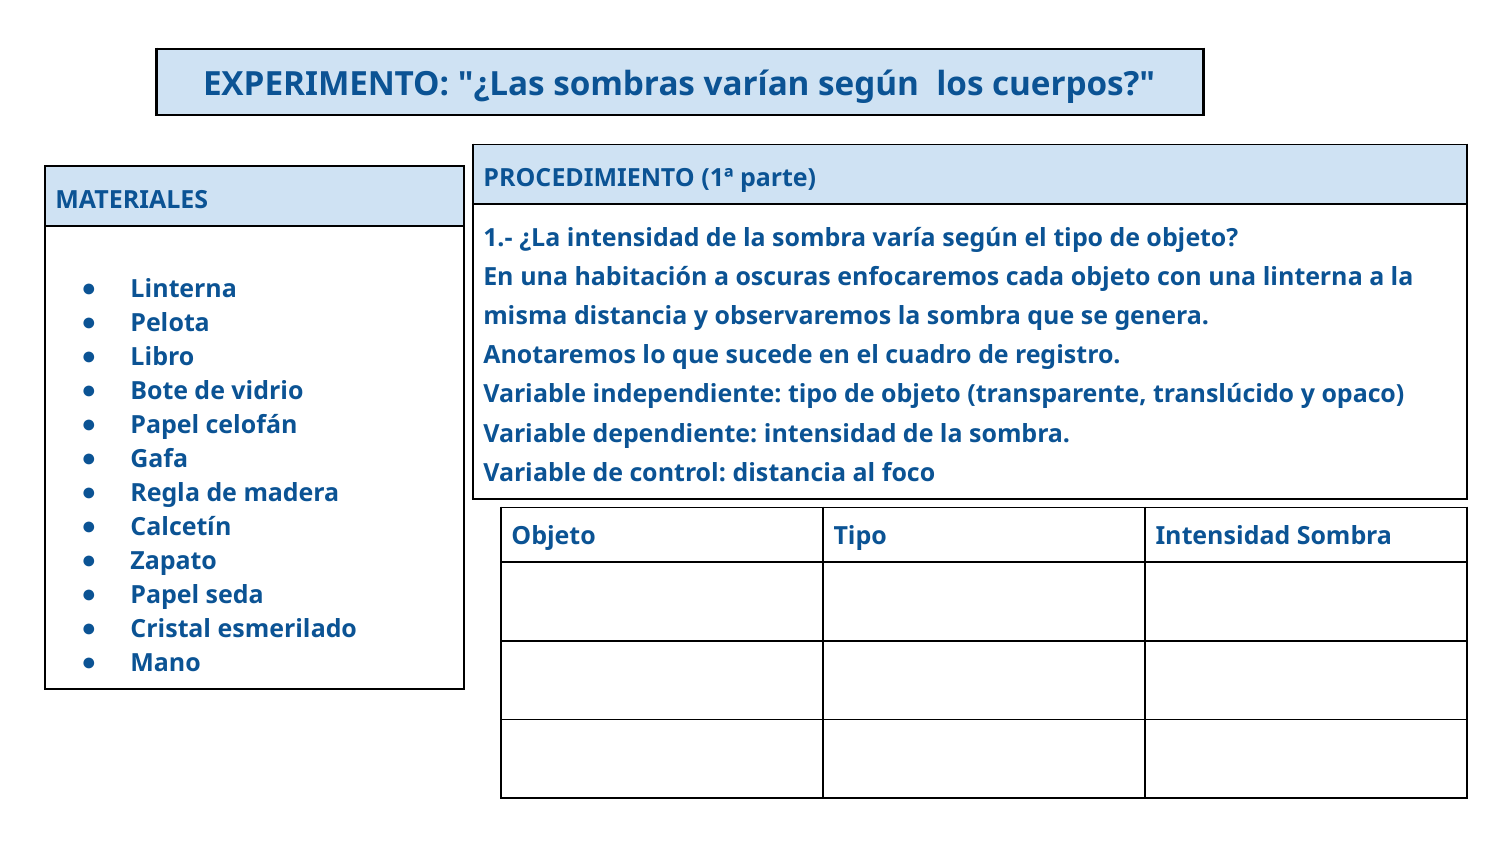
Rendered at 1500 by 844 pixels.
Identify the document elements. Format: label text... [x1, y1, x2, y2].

table_cell Linterna Pelota Libro Bote de vidrio Papel celofán Gafa Regla de madera Calcetín Zapato Papel seda Cristal esmerilado Mano [46, 227, 463, 688]
table_cell [502, 642, 822, 719]
table_cell [824, 720, 1144, 797]
table_cell [502, 563, 822, 640]
table_cell 1.- ¿La intensidad de la sombra varía según el tipo de objeto? En una habitación a oscuras enfocaremos cada objeto con una linterna a la misma distancia y observaremos la sombra que se genera. Anotaremos lo que sucede en el cuadro de registro. Variable independiente: tipo de objeto (transparente, translúcido y opaco) Variable dependiente: intensidad de la sombra. Variable de control: distancia al foco [474, 205, 1466, 498]
table_cell [824, 642, 1144, 719]
table_cell [502, 720, 822, 797]
table_header Objeto [502, 508, 822, 561]
table_cell [1146, 720, 1466, 797]
table_cell [824, 563, 1144, 640]
table_cell [1146, 563, 1466, 640]
table_header PROCEDIMIENTO (1ª parte) [474, 145, 1466, 203]
table_header Tipo [824, 508, 1144, 561]
table_header MATERIALES [46, 167, 463, 225]
table_header EXPERIMENTO: "¿Las sombras varían según los cuerpos?" [158, 50, 1202, 114]
table_cell [1146, 642, 1466, 719]
table_header Intensidad Sombra [1146, 508, 1466, 561]
